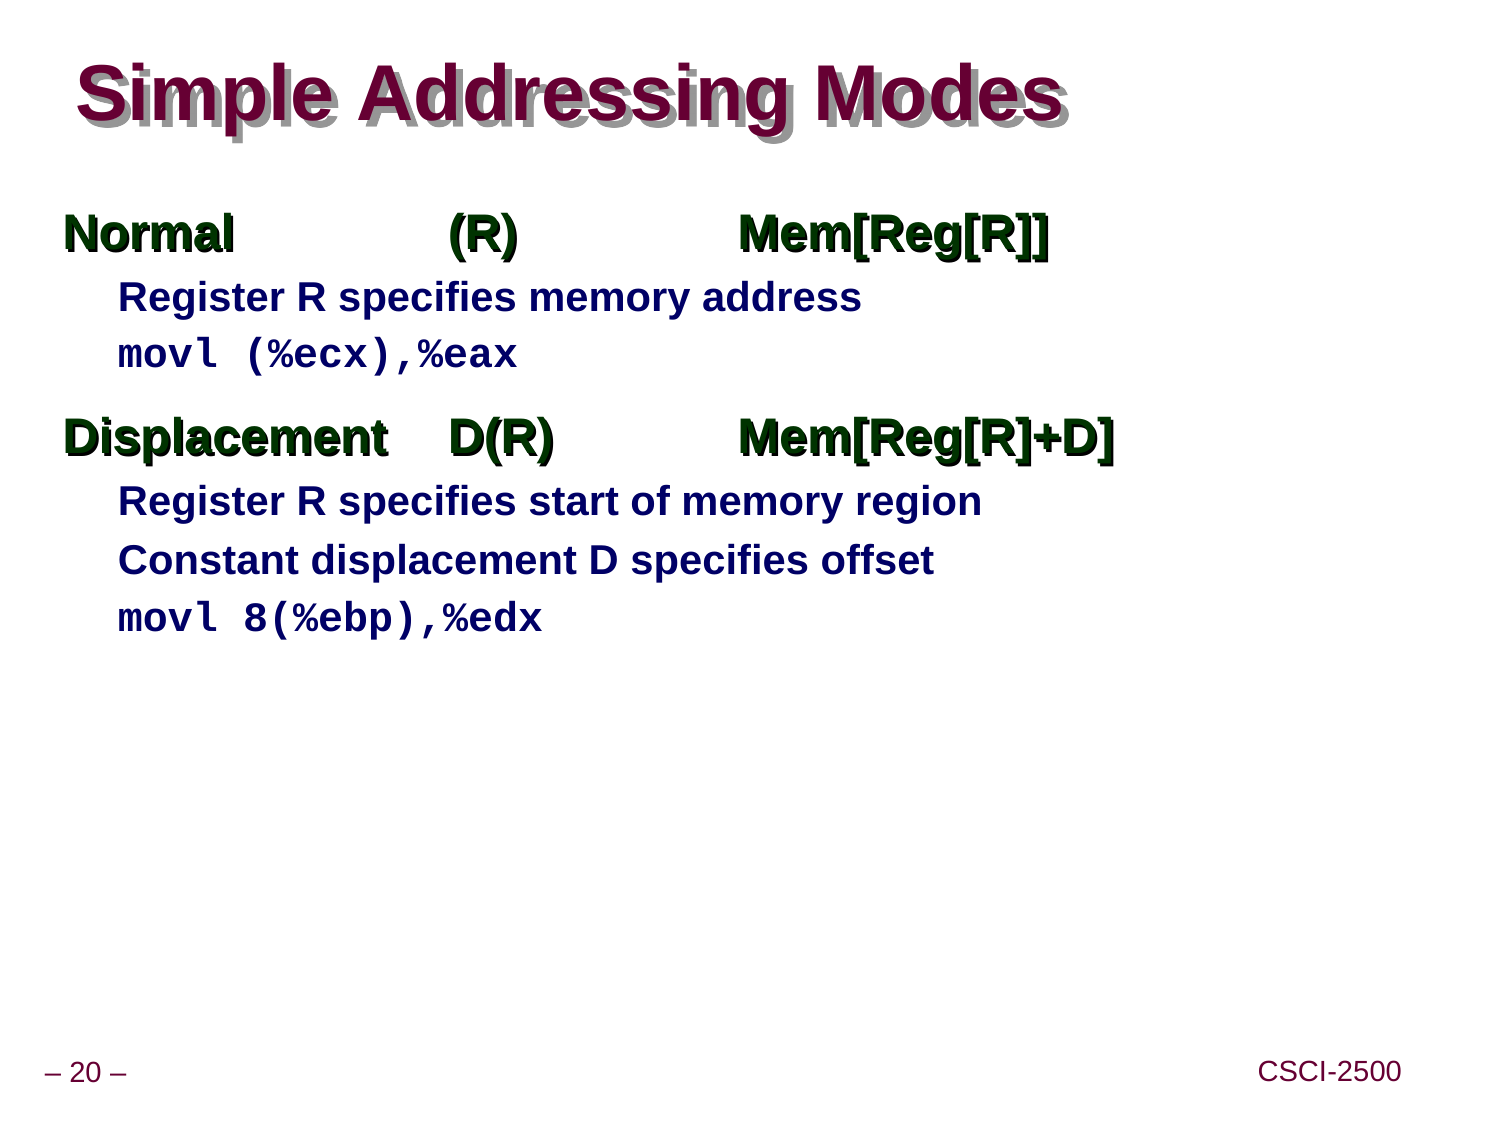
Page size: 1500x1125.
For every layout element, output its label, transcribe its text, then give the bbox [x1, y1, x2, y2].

list Normal (R) Mem[Reg[R]] Register R specifies memory address movl (%ecx),%eax Displacement D(R) Mem[Reg[R]+D] Register R specifies start of memory region Constant displacement D specifies offset movl 8(%ebp),%edx [47, 200, 1411, 1058]
title Simple Addressing Modes [75, 45, 1230, 149]
